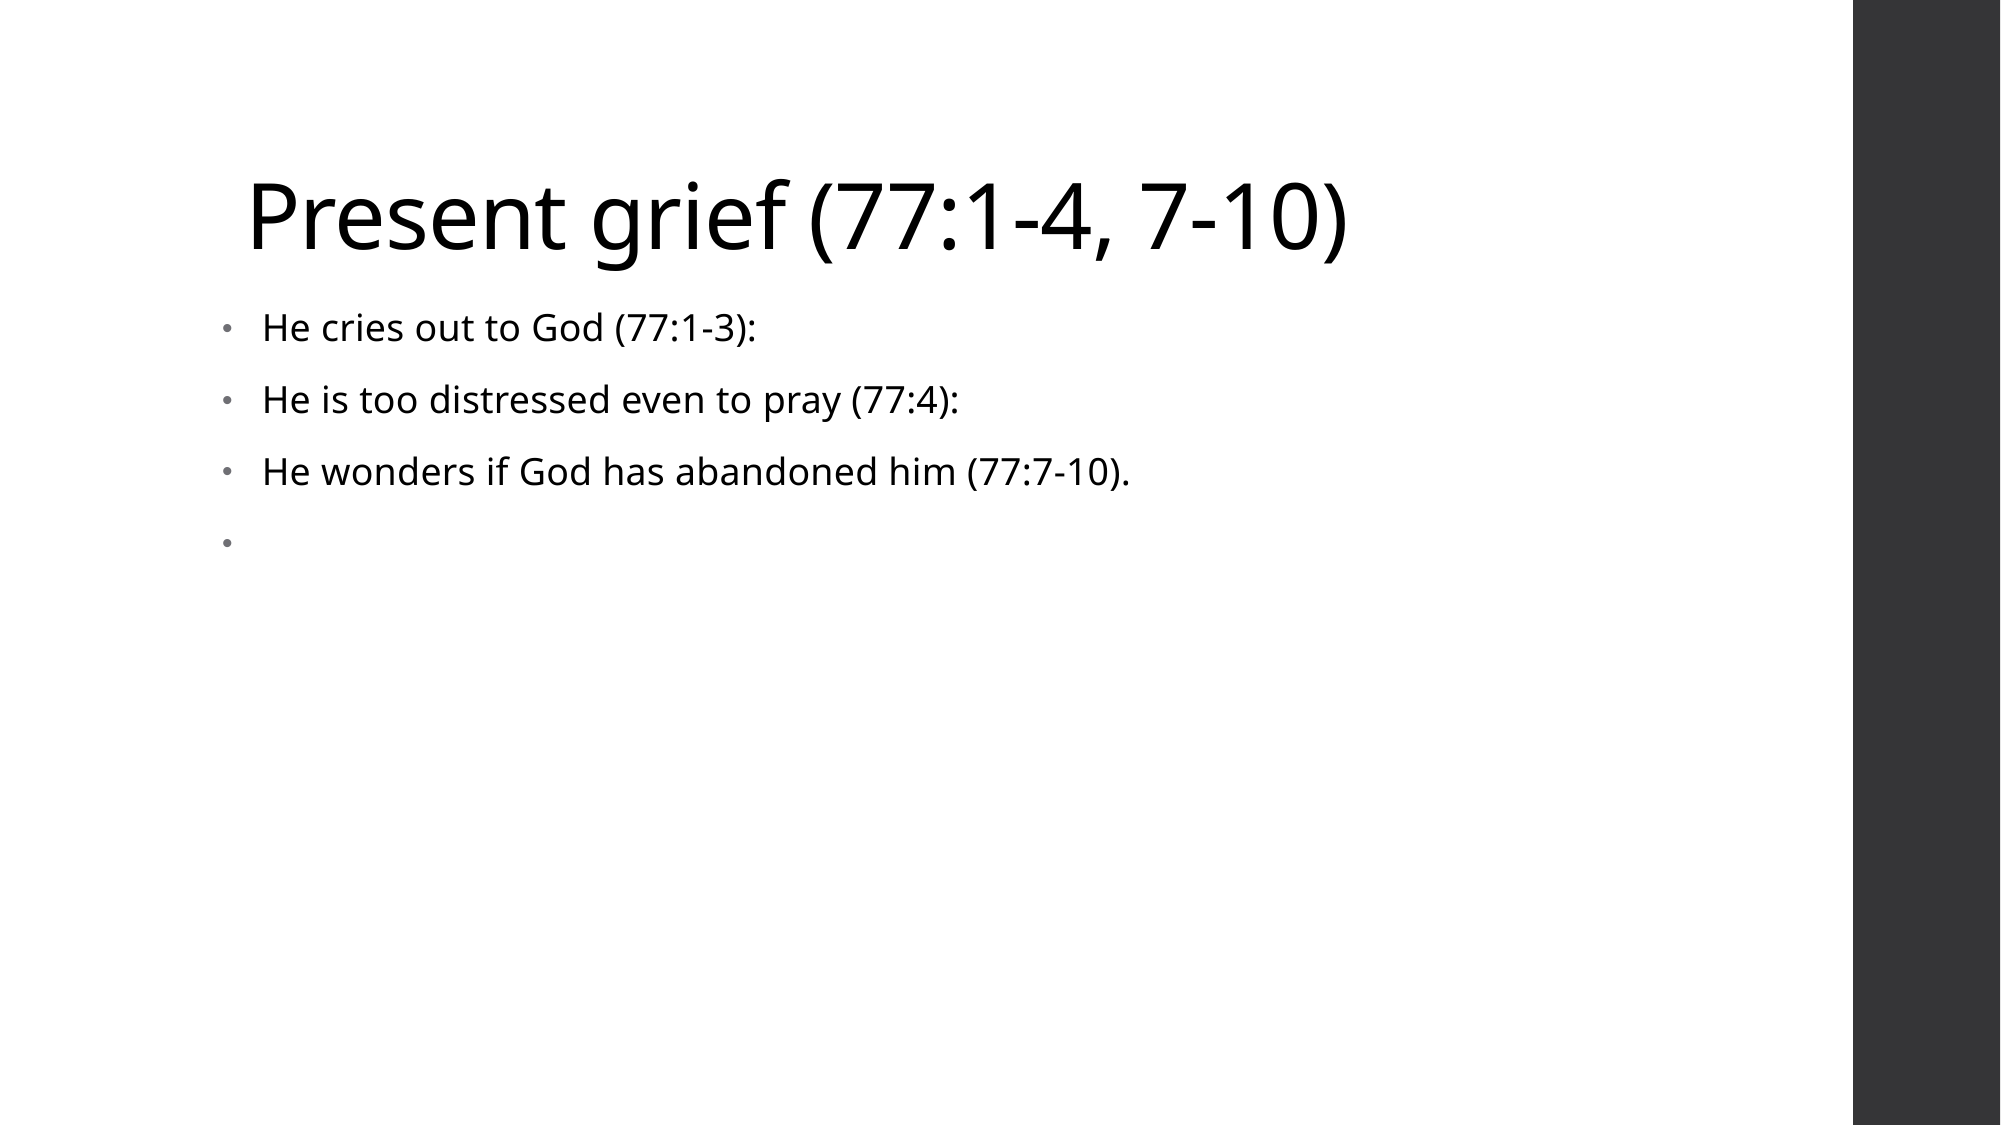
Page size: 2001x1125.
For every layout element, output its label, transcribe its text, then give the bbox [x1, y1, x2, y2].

title Present grief (77:1-4, 7-10) [206, 60, 1797, 278]
list He cries out to God (77:1-3): He is too distressed even to pray (77:4): He wonders if God has abandoned him (77:7-10). [206, 299, 1617, 1014]
